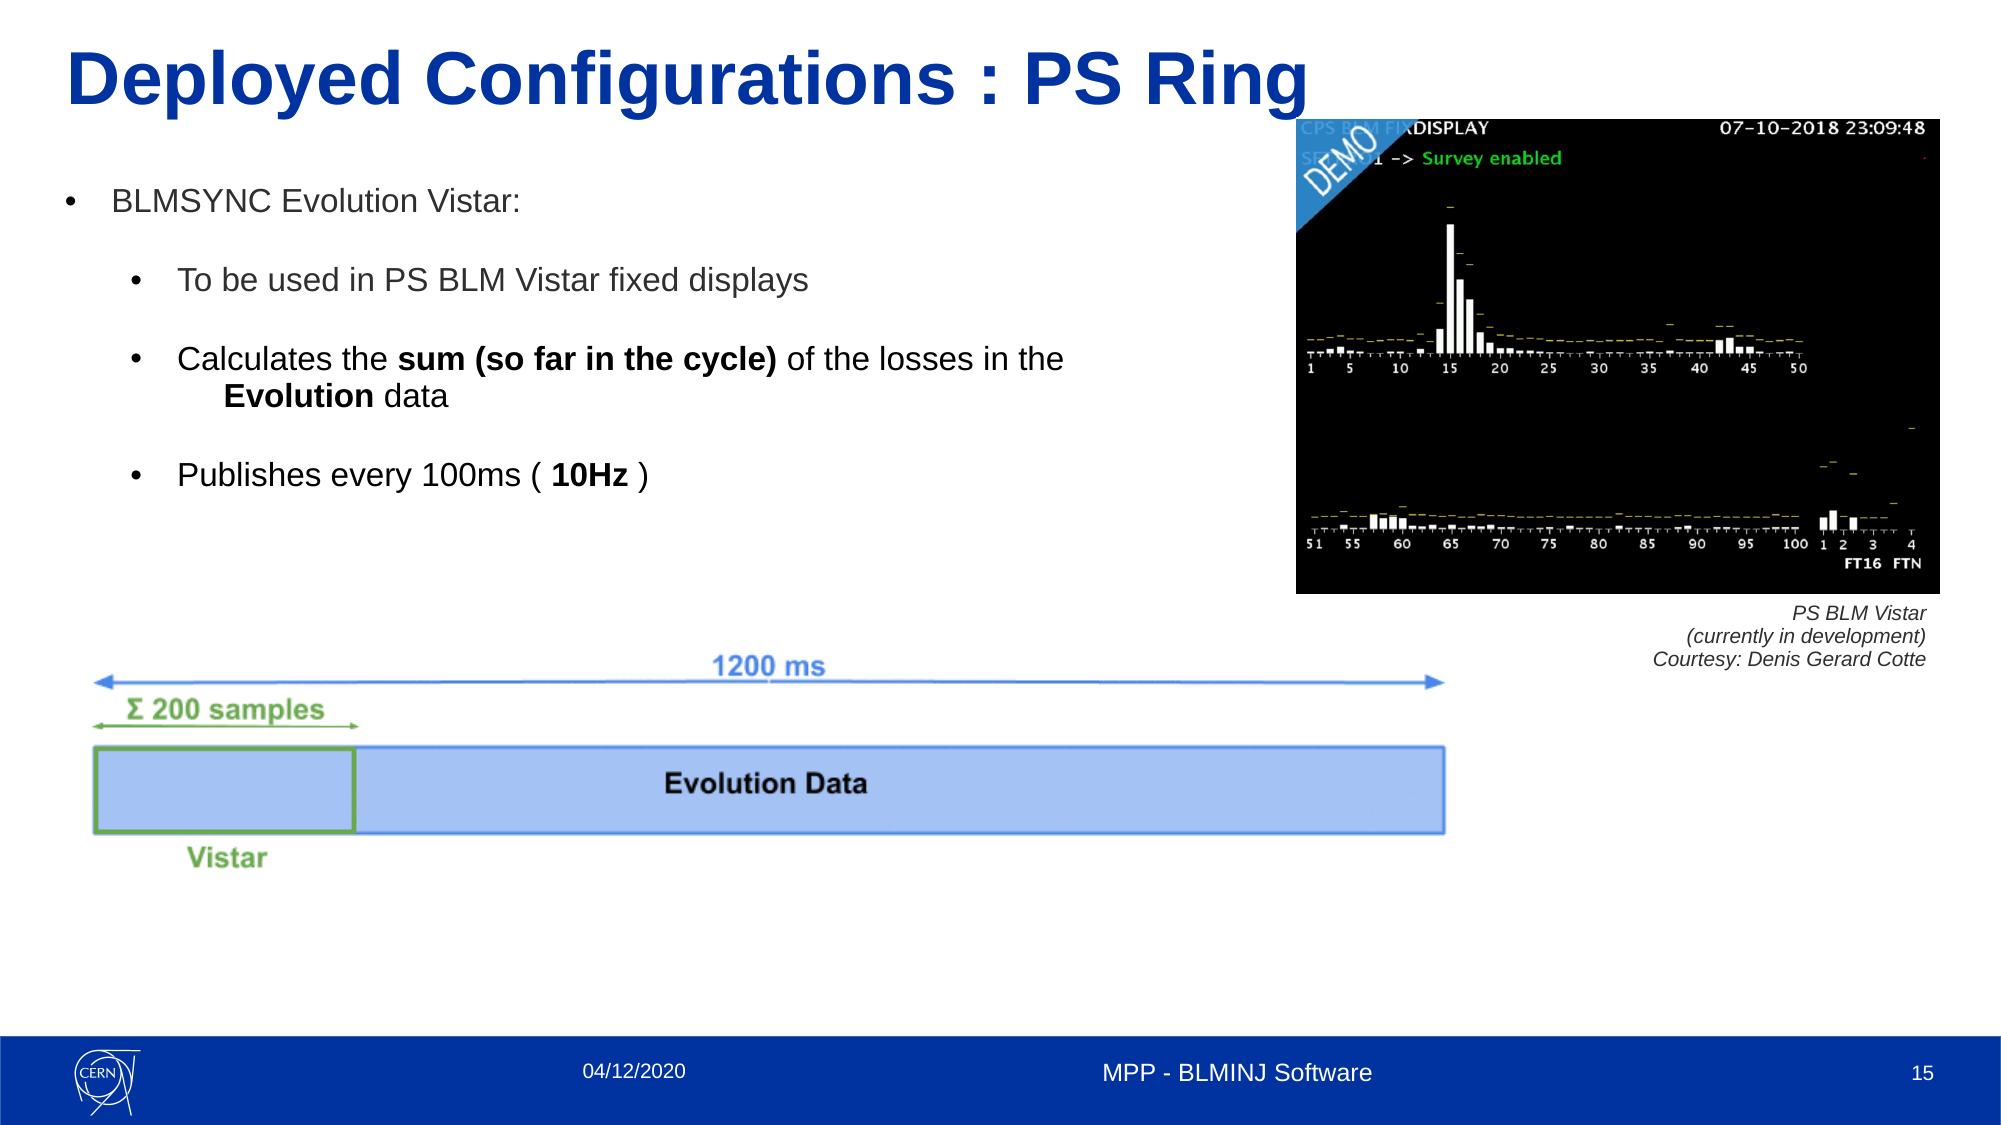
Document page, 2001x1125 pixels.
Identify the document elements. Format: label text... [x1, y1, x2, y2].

title Deployed Configurations : PS Ring [66, 44, 1934, 135]
picture [47, 643, 1481, 902]
text_box PS BLM Vistar (currently in development) Courtesy: Denis Gerard Cotte [1554, 594, 1942, 694]
picture [1, 1037, 2000, 1125]
footer MPP - BLMINJ Software [698, 1042, 1777, 1103]
slide_number 15 [1822, 1042, 1935, 1103]
text_box BLMSYNC Evolution Vistar: To be used in PS BLM Vistar fixed displays Calculates the sum (so far in the cycle) of the losses in the Evolution data Publishes every 100ms ( 10Hz ) [47, 174, 1238, 627]
picture [1296, 117, 1941, 594]
slide_number 04/12/2020 [571, 1041, 686, 1102]
